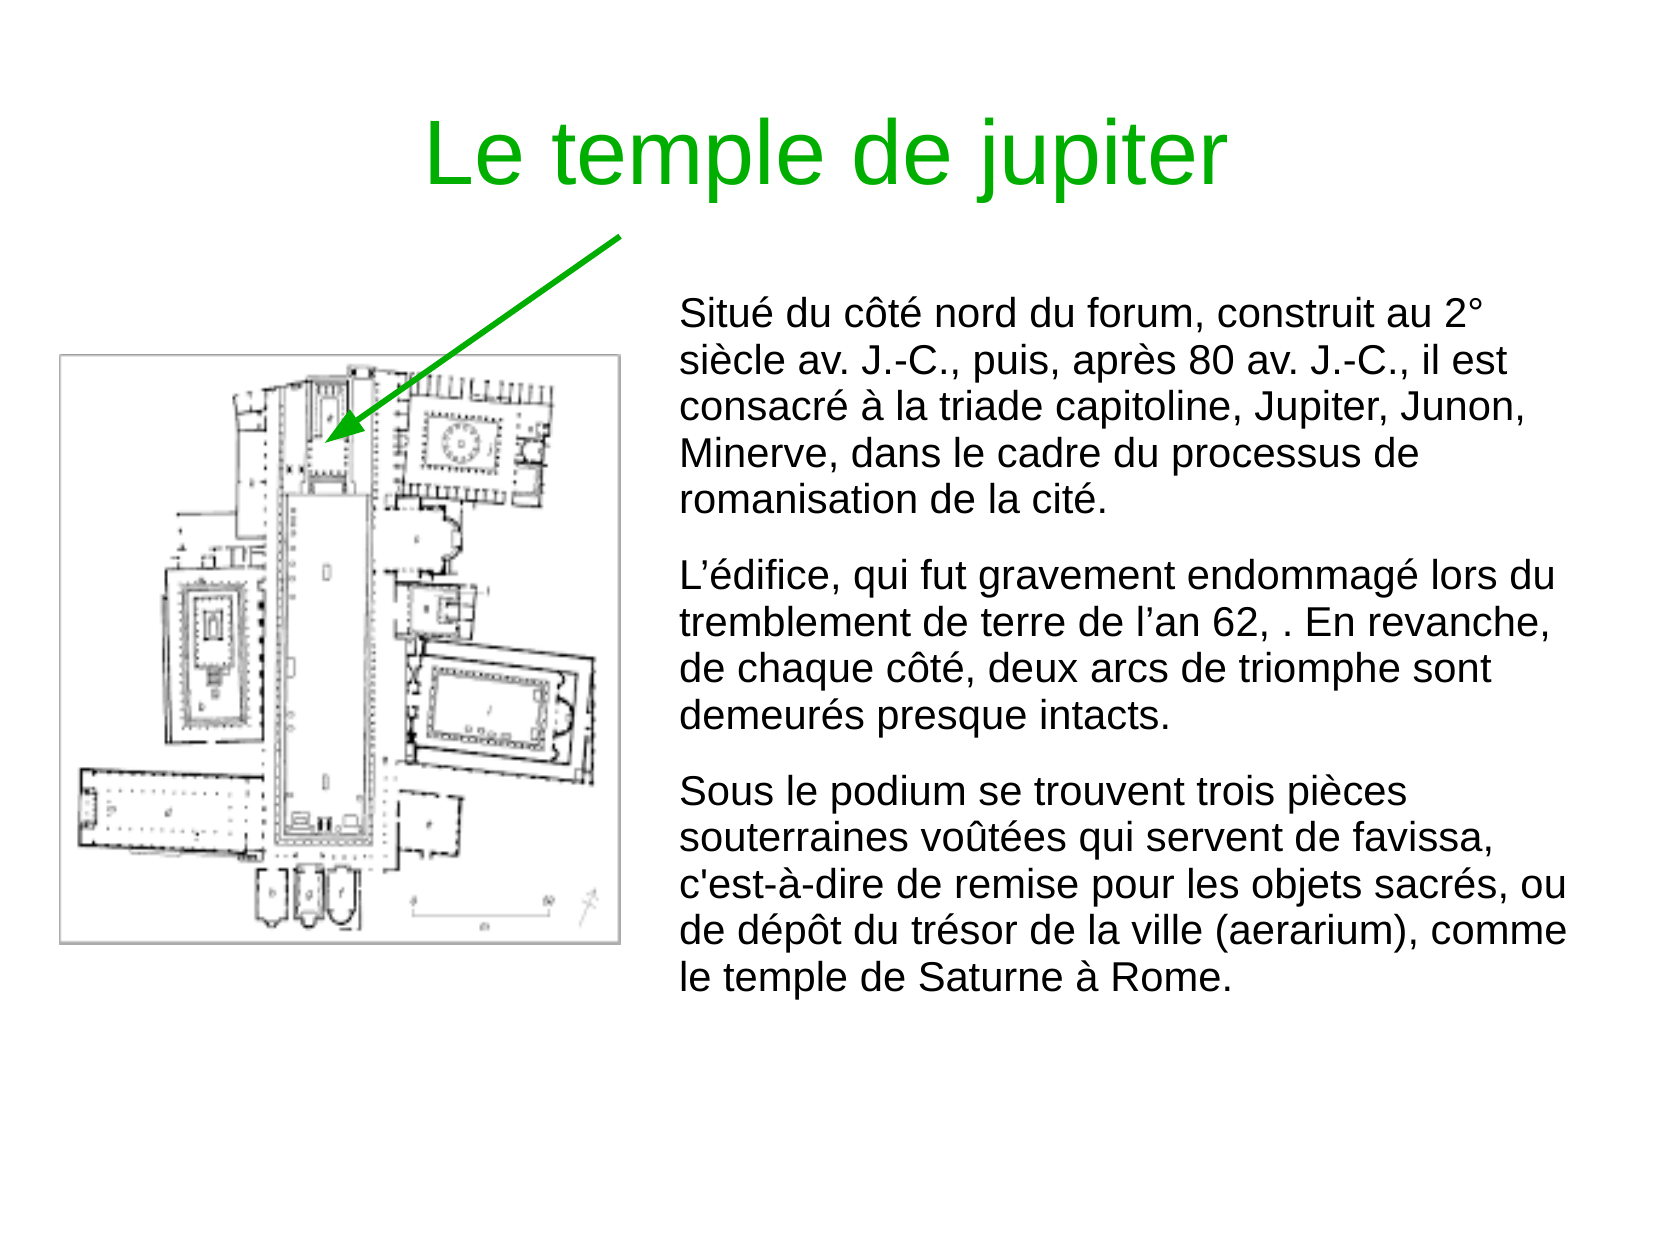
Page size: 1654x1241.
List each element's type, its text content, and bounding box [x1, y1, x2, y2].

list Situé du côté nord du forum, construit au 2° siècle av. J.-C., puis, après 80 av. J.-C., il est consacré à la triade capitoline, Jupiter, Junon, Minerve, dans le cadre du processus de romanisation de la cité. L’édifice, qui fut gravement endommagé lors du tremblement de terre de l’an 62, . En revanche, de chaque côté, deux arcs de triomphe sont demeurés presque intacts. Sous le podium se trouvent trois pièces souterraines voûtées qui servent de favissa, c'est-à-dire de remise pour les objets sacrés, ou de dépôt du trésor de la ville (aerarium), comme le temple de Saturne à Rome. [679, 290, 1571, 1109]
picture [59, 354, 621, 945]
title Le temple de jupiter [82, 49, 1571, 257]
